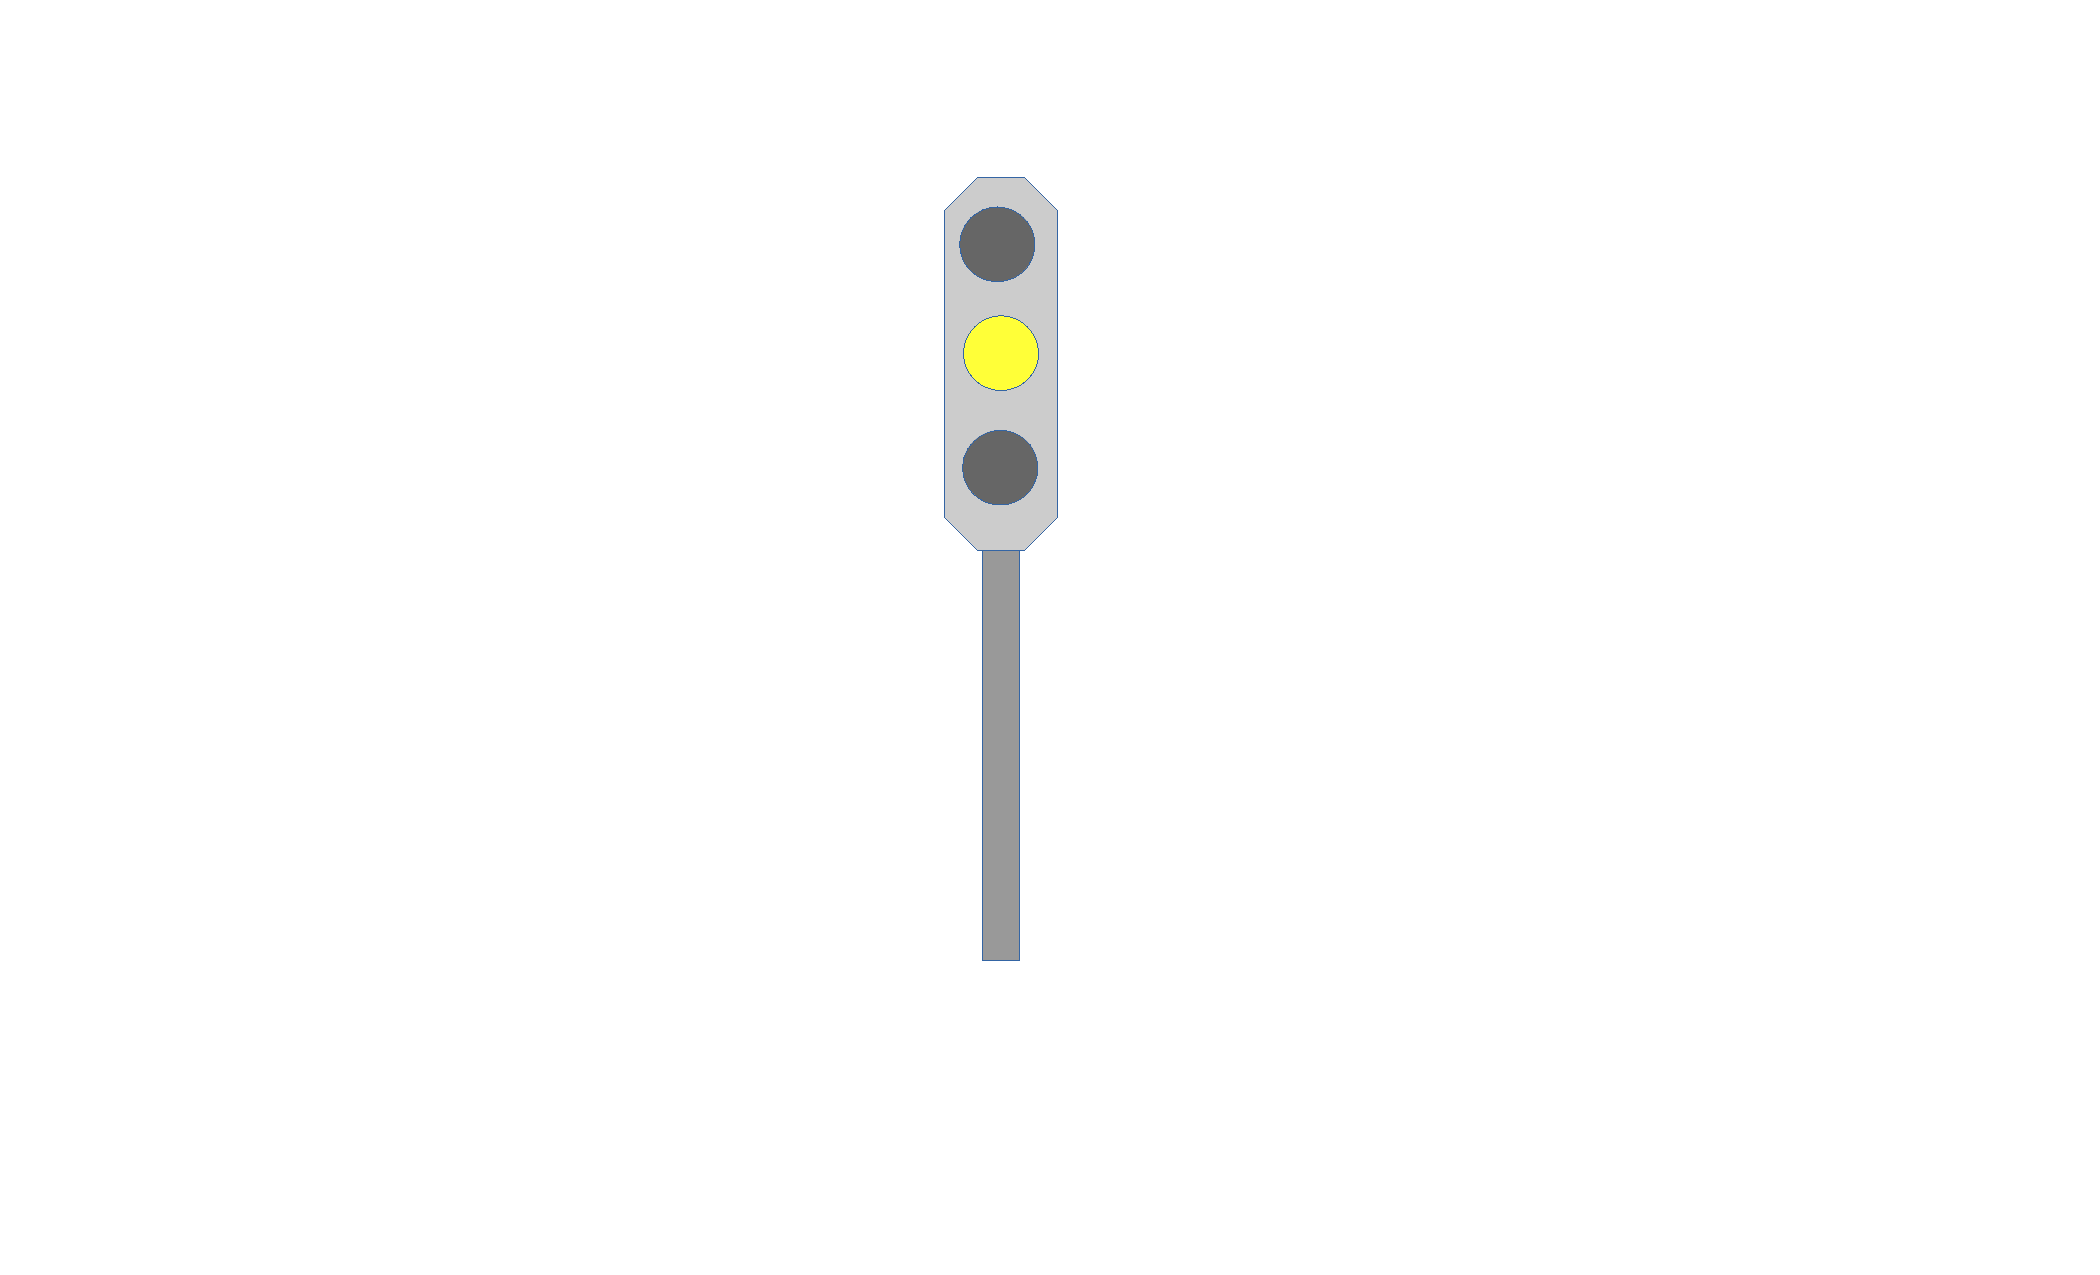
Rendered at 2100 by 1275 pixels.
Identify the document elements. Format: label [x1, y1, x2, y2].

text_box [944, 177, 1058, 961]
